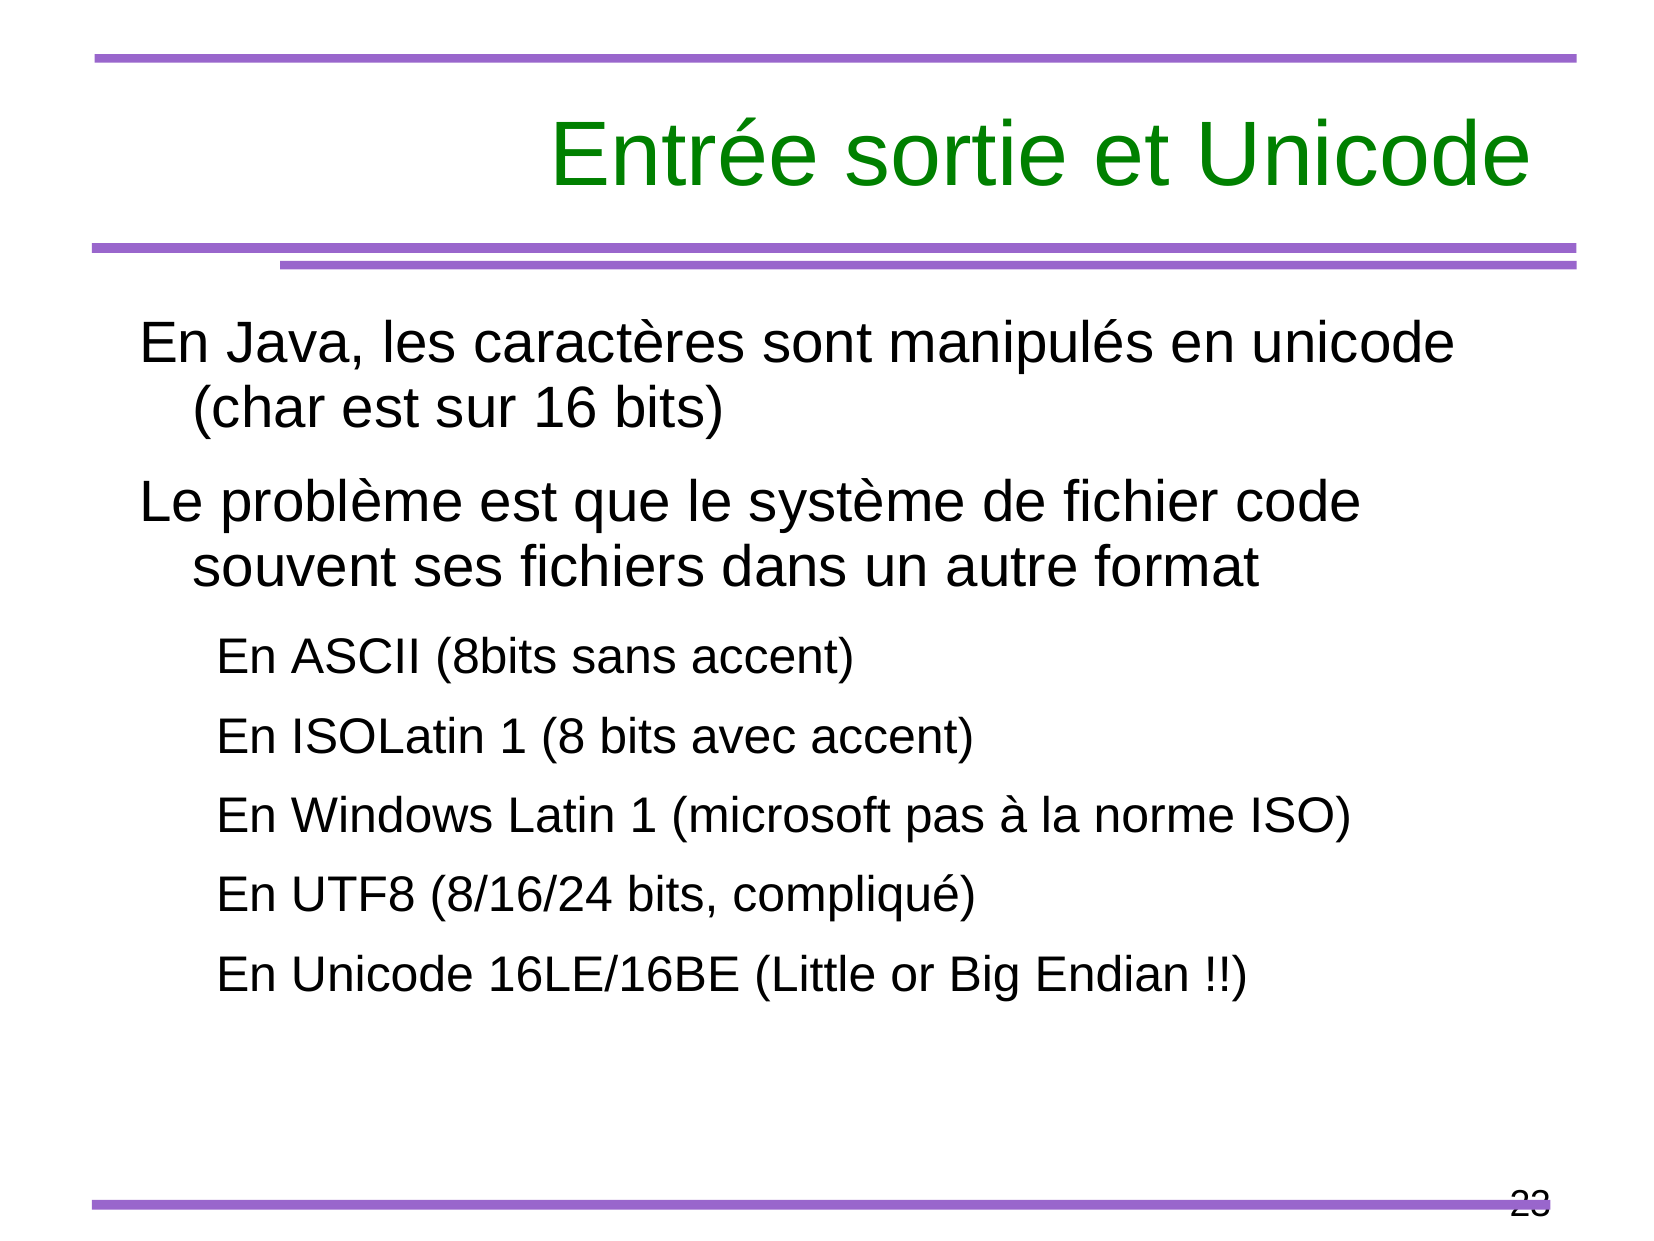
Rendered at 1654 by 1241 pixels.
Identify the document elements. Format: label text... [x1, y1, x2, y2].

list En Java, les caractères sont manipulés en unicode (char est sur 16 bits) Le problème est que le système de fichier code souvent ses fichiers dans un autre format En ASCII (8bits sans accent) En ISOLatin 1 (8 bits avec accent) En Windows Latin 1 (microsoft pas à la norme ISO) En UTF8 (8/16/24 bits, compliqué) En Unicode 16LE/16BE (Little or Big Endian !!) [121, 309, 1534, 1181]
title Entrée sortie et Unicode [121, 49, 1534, 257]
